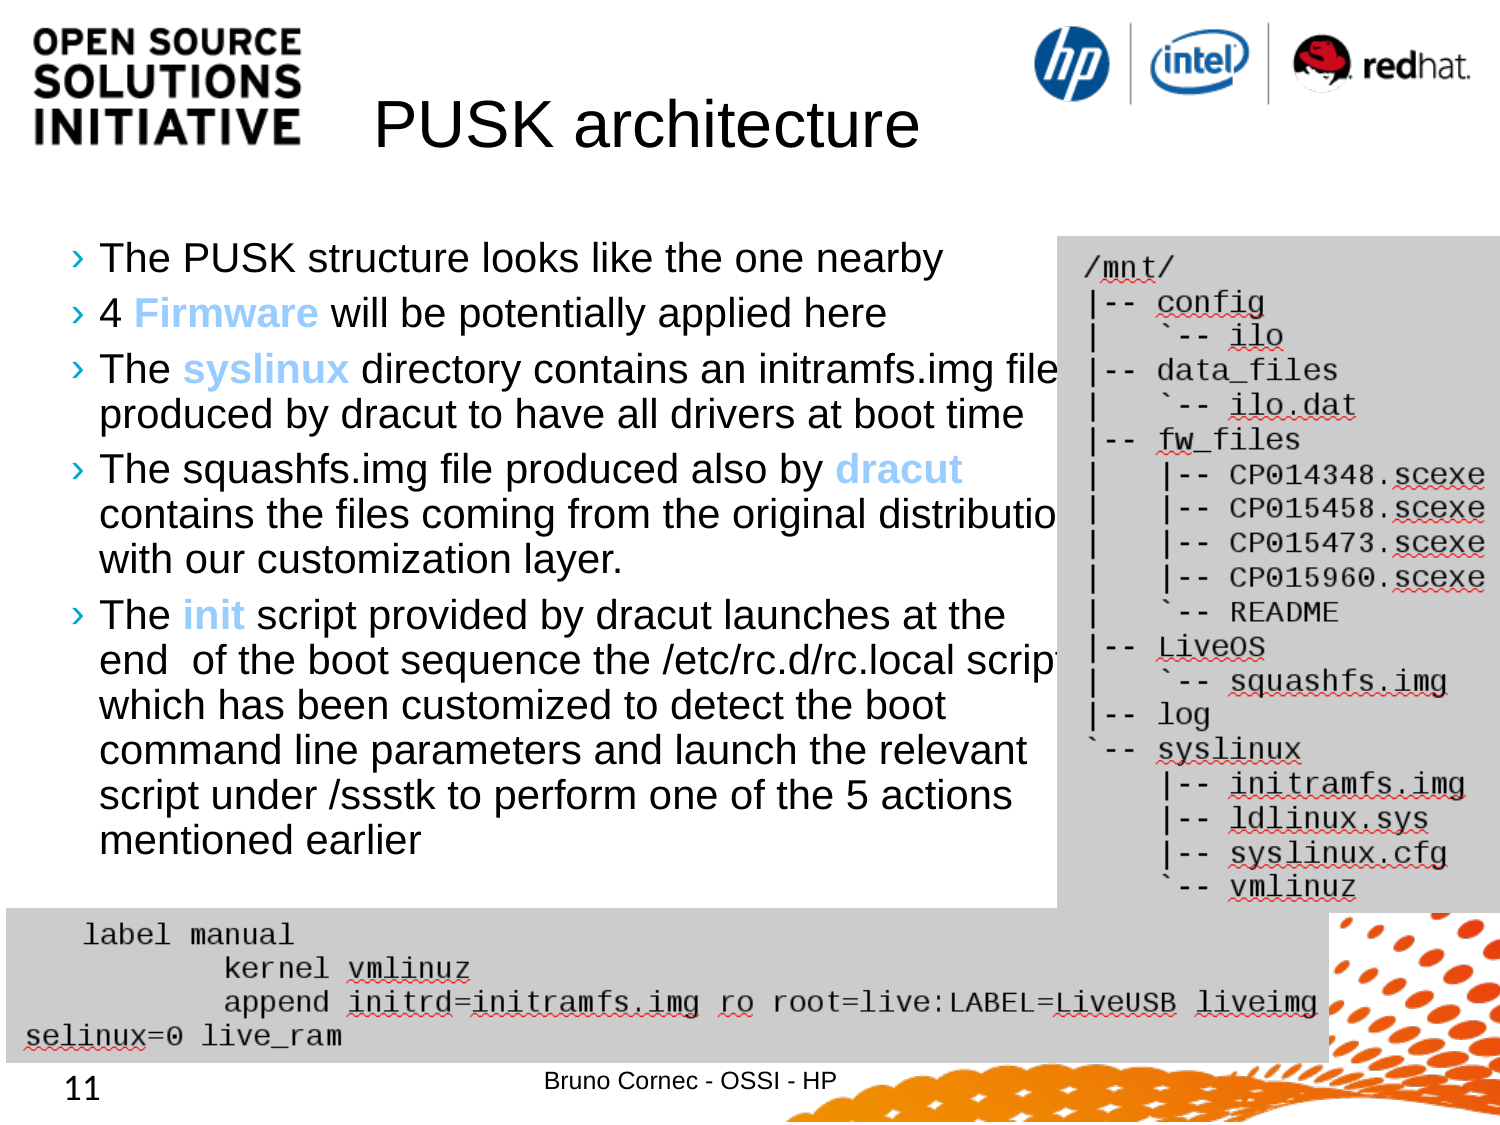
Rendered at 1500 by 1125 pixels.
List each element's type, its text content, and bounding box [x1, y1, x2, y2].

title PUSK architecture [5, 80, 1290, 161]
picture [0, 0, 1500, 1122]
list The PUSK structure looks like the one nearby 4 Firmware will be potentially applied here The syslinux directory contains an initramfs.img file produced by dracut to have all drivers at boot time The squashfs.img file produced also by dracut contains the files coming from the original distribution with our customization layer. The init script provided by dracut launches at the end of the boot sequence the /etc/rc.d/rc.local script which has been customized to detect the boot command line parameters and launch the relevant script under /ssstk to perform one of the 5 actions mentioned earlier [59, 236, 1057, 908]
